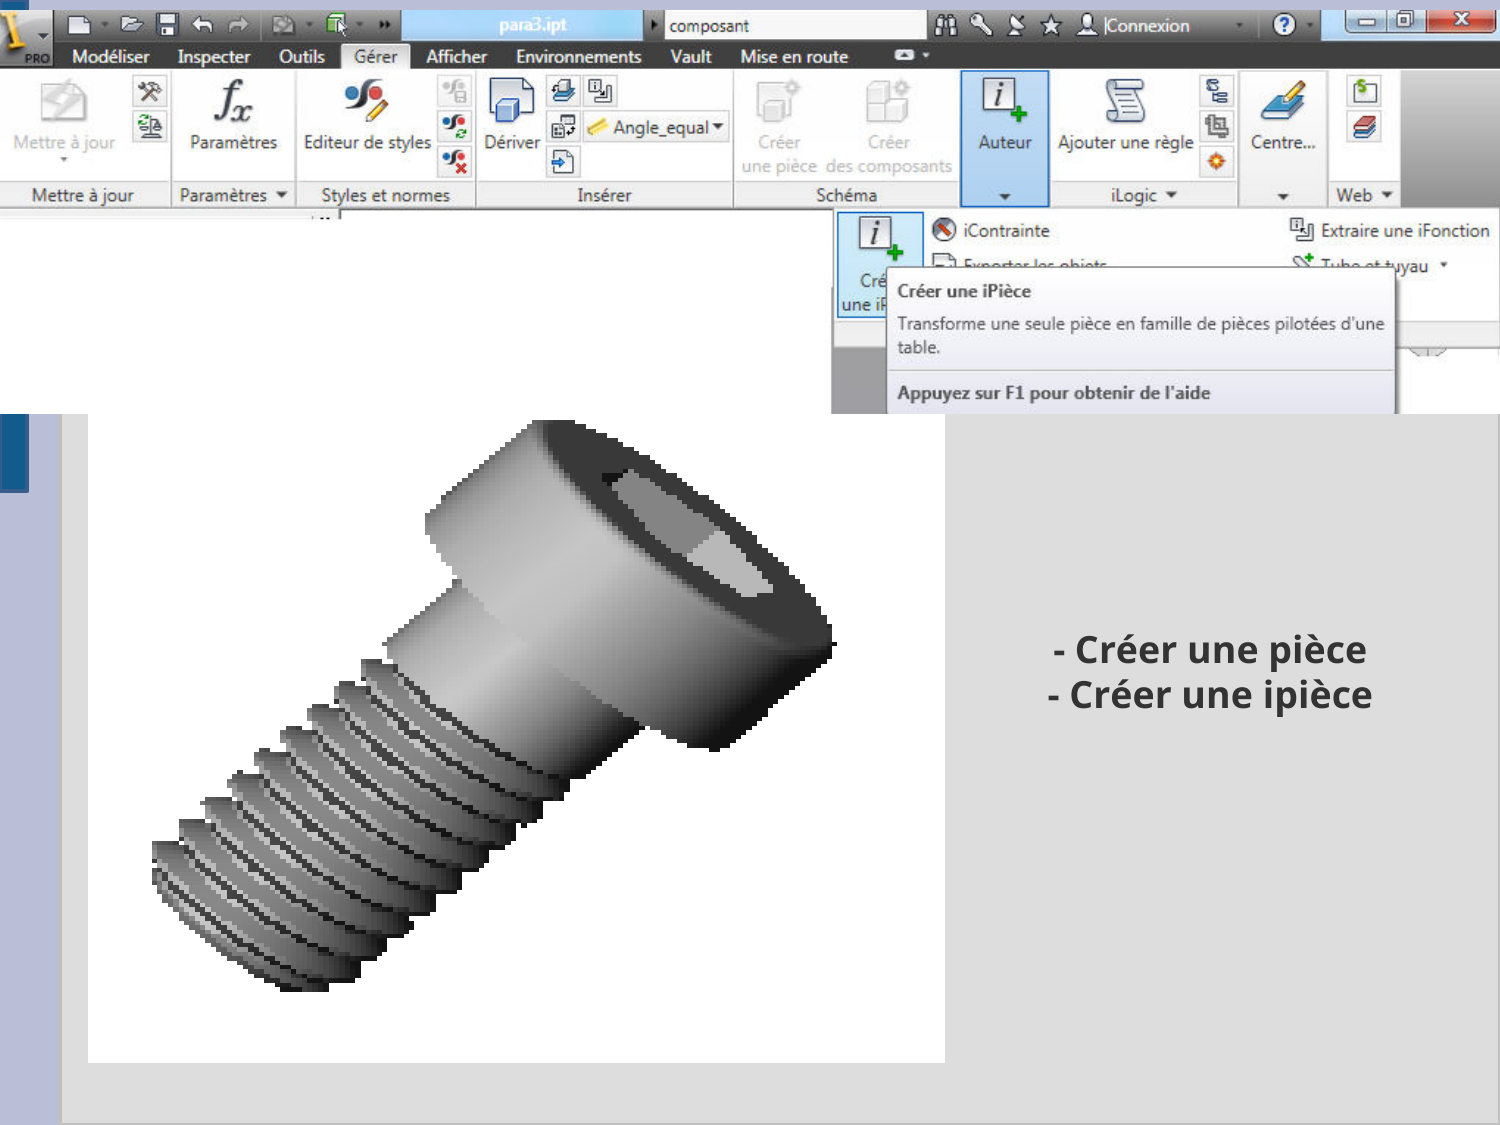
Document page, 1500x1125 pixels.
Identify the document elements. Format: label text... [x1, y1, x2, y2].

picture [0, 10, 1500, 1063]
title - Créer une pièce - Créer une ipièce [974, 414, 1447, 1063]
